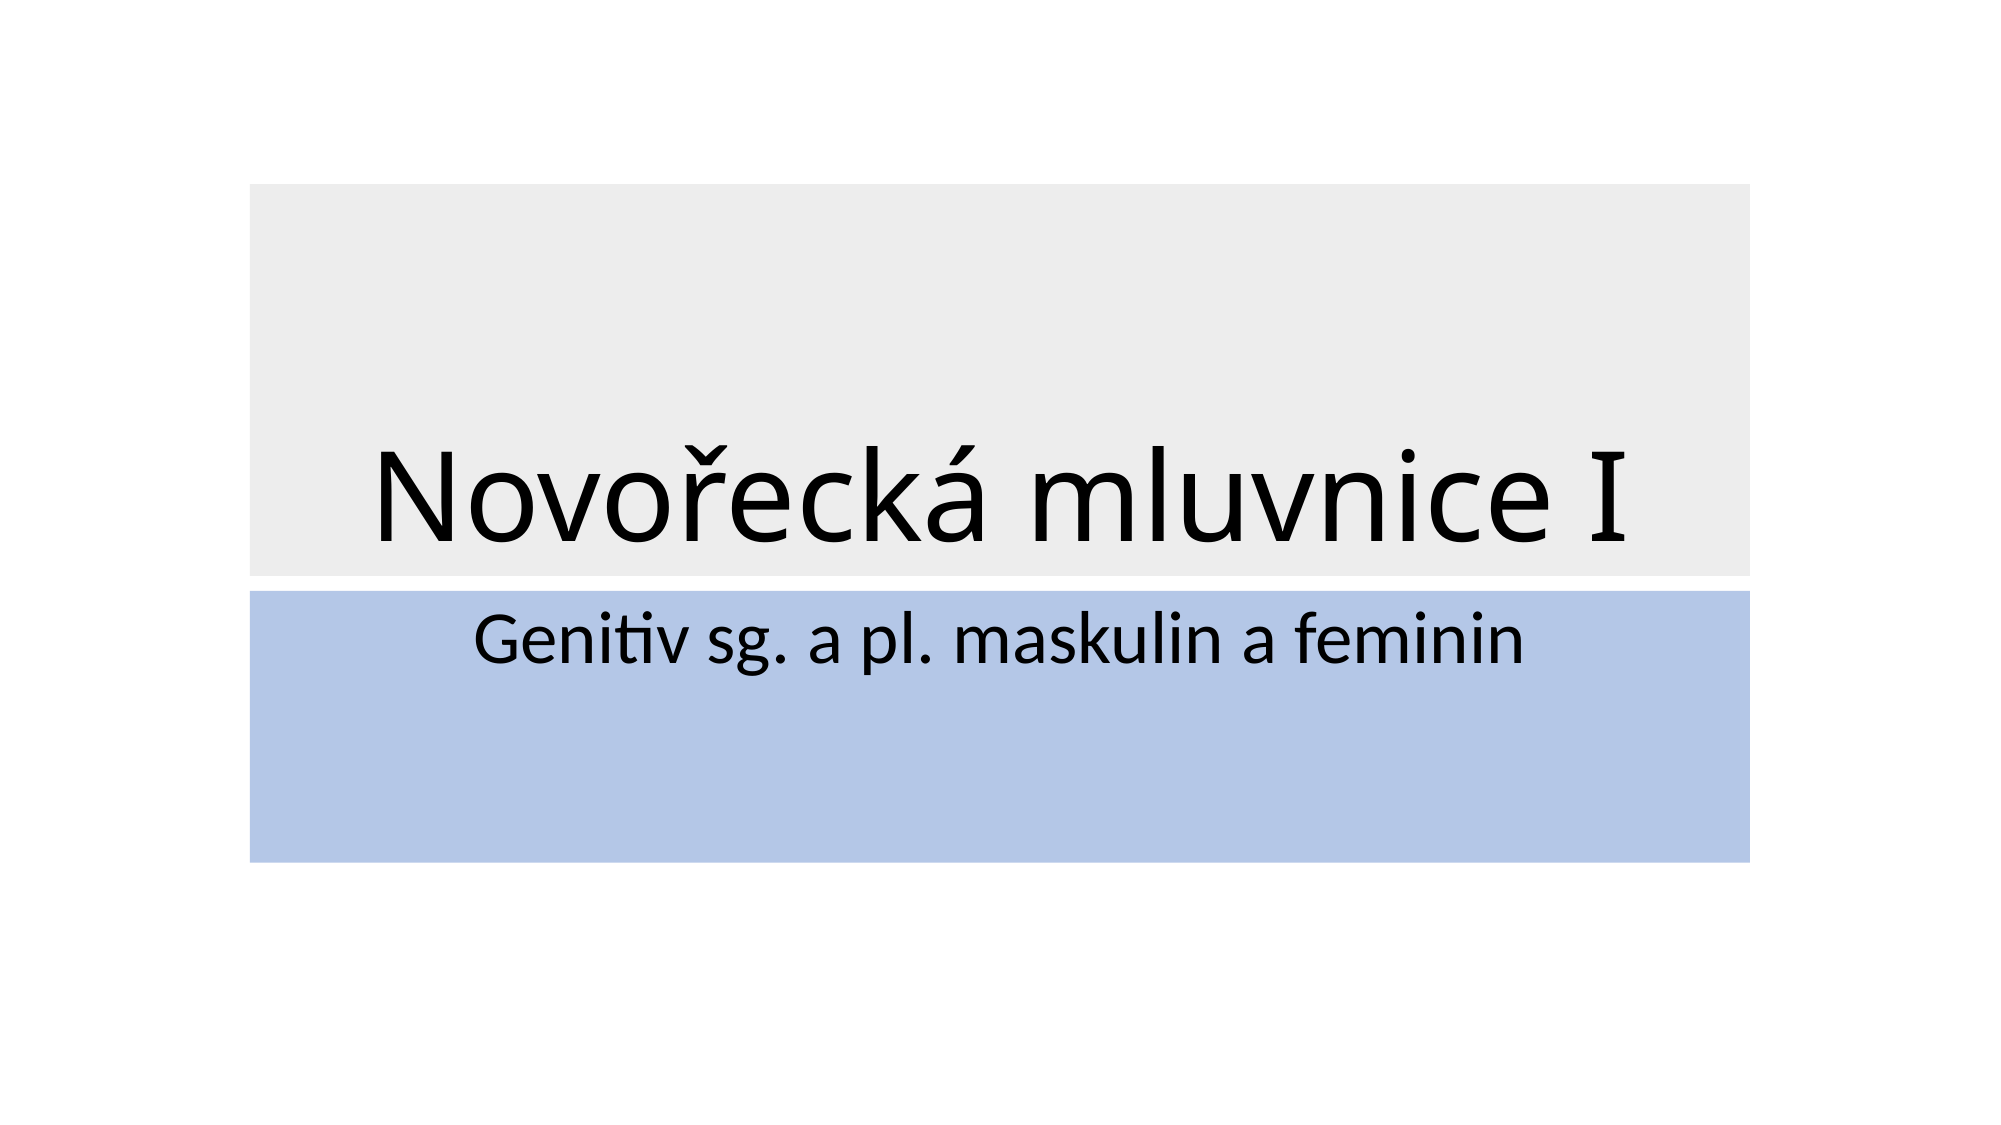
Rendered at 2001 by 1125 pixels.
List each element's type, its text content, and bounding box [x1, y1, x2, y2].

subtitle Genitiv sg. a pl. maskulin a feminin [249, 590, 1750, 863]
title Novořecká mluvnice I [249, 184, 1750, 576]
